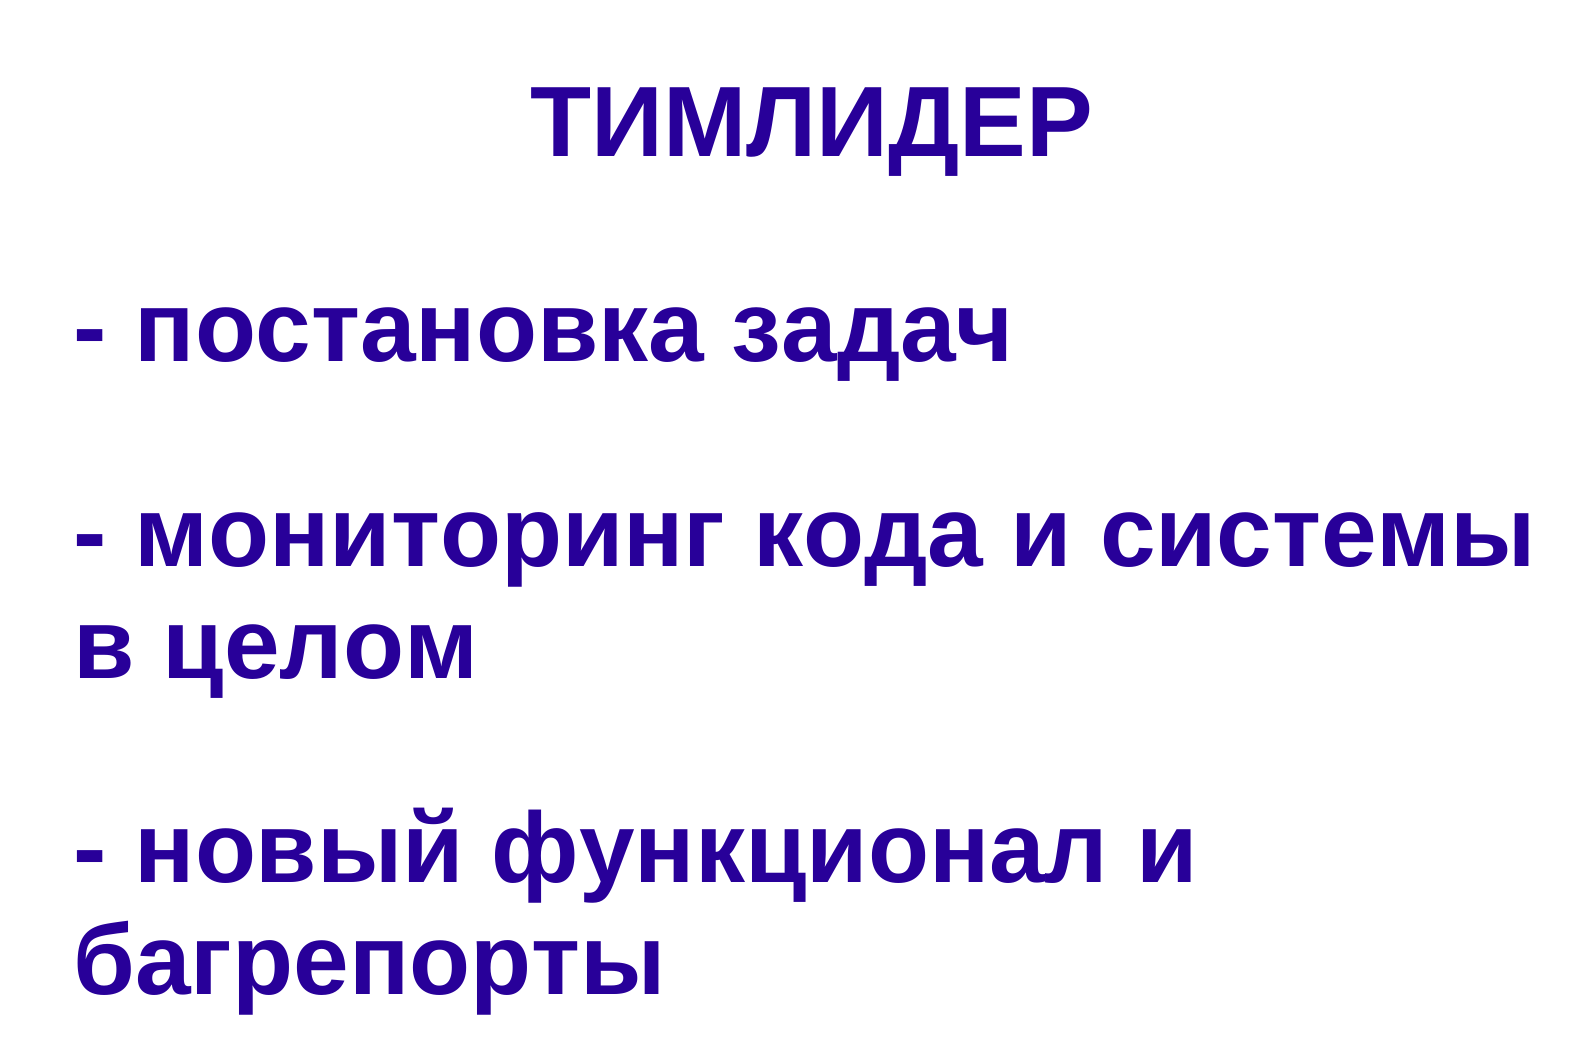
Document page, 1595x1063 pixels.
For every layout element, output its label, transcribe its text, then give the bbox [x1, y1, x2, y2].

text_box ТИМЛИДЕР - постановка задач - мониторинг кода и системы в целом - новый функционал и багрепорты [59, 59, 1565, 1063]
